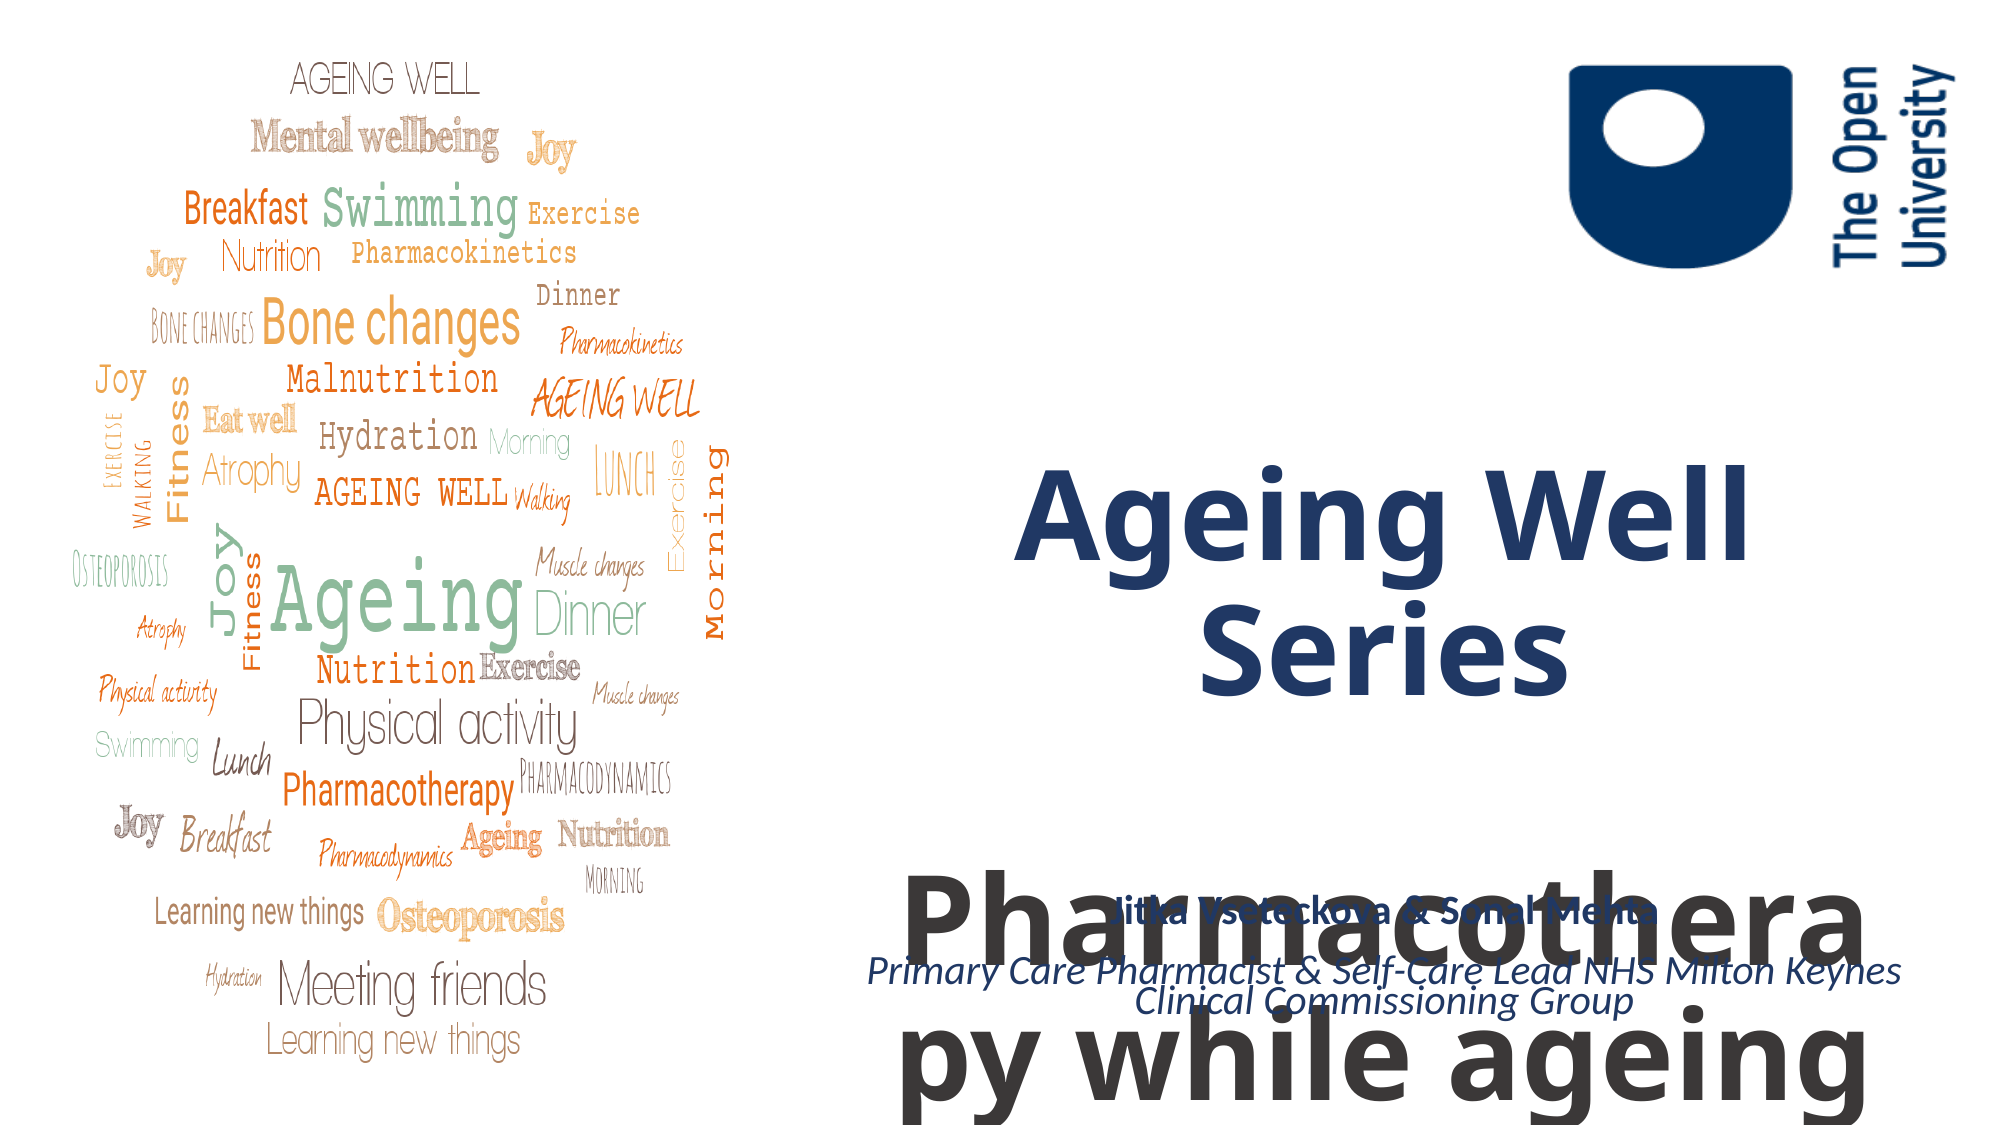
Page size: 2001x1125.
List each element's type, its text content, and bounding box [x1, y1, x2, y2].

picture [1567, 62, 1958, 272]
title Ageing Well Series Pharmacotherapy while ageing [851, 444, 1918, 841]
subtitle Jitka Vseteckova & Sonal Mehta Primary Care Pharmacist & Self-Care Lead NHS Milton Keynes Clinical Commissioning Group [811, 892, 1958, 1103]
picture [42, 0, 748, 1125]
